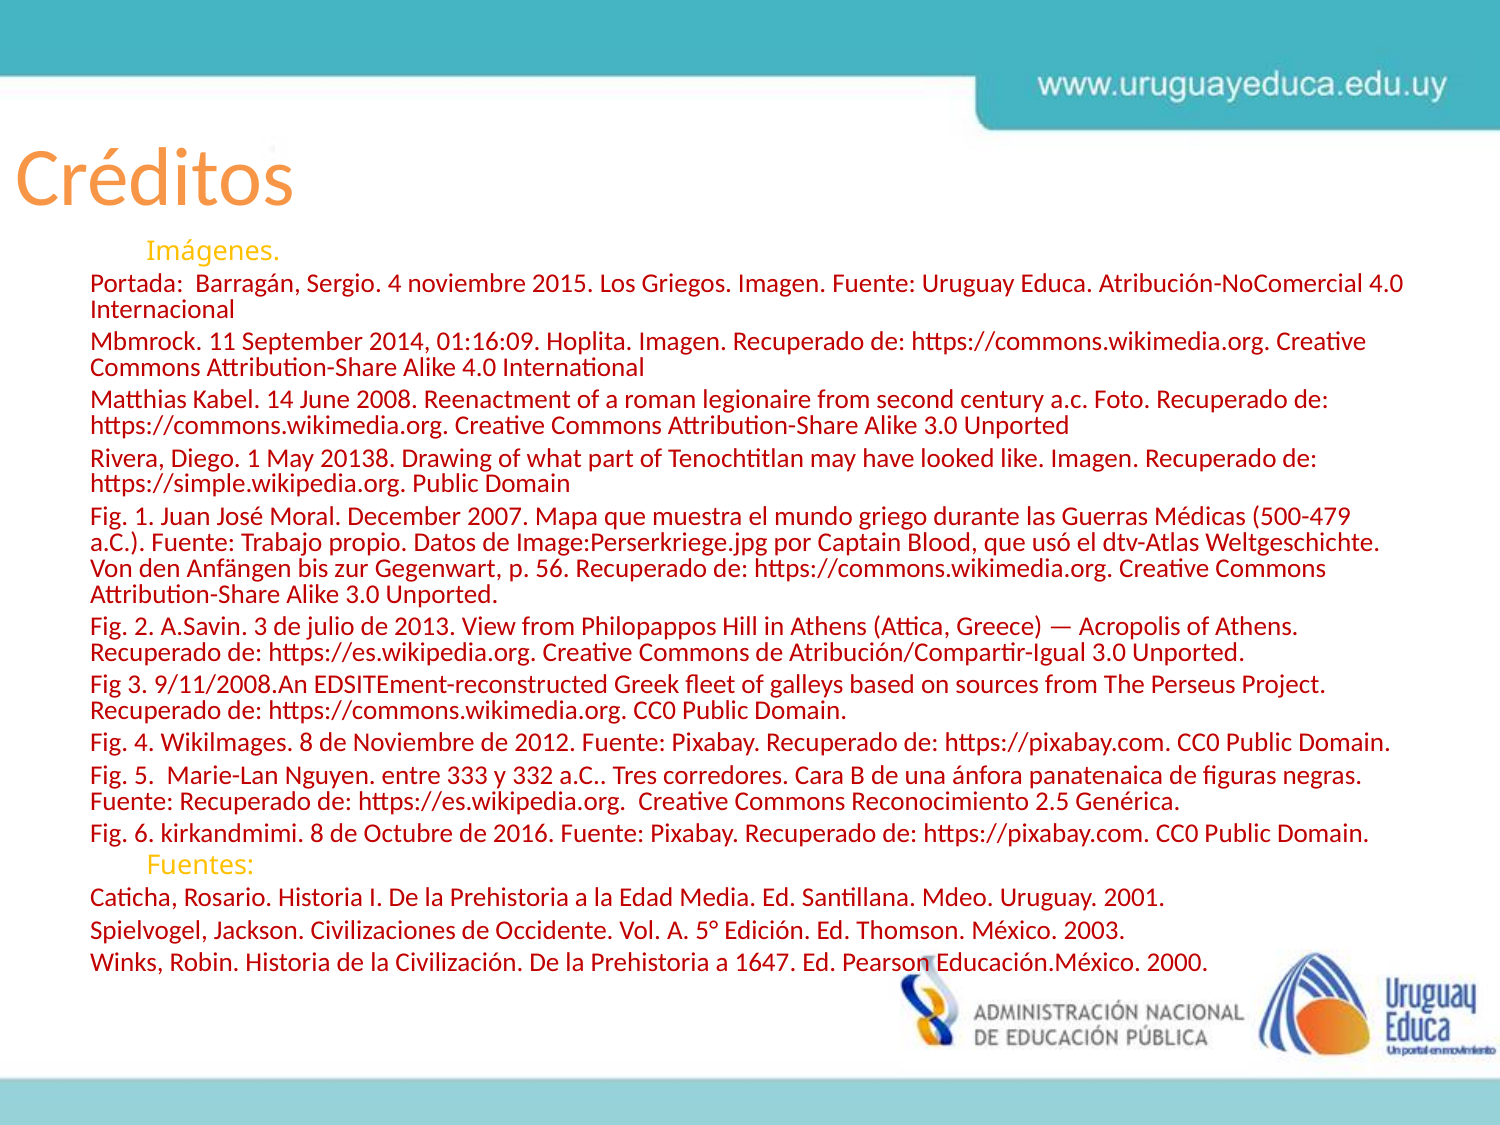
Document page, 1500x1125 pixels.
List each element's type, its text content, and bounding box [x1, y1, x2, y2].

title Créditos [0, 78, 975, 266]
list Imágenes. Portada: Barragán, Sergio. 4 noviembre 2015. Los Griegos. Imagen. Fuente: Uruguay Educa. Atribución-NoComercial 4.0 Internacional Mbmrock. 11 September 2014, 01:16:09. Hoplita. Imagen. Recuperado de: https://commons.wikimedia.org. Creative Commons Attribution-Share Alike 4.0 International Matthias Kabel. 14 June 2008. Reenactment of a roman legionaire from second century a.c. Foto. Recuperado de: https://commons.wikimedia.org. Creative Commons Attribution-Share Alike 3.0 Unported Rivera, Diego. 1 May 20138. Drawing of what part of Tenochtitlan may have looked like. Imagen. Recuperado de: https://simple.wikipedia.org. Public Domain Fig. 1. Juan José Moral. December 2007. Mapa que muestra el mundo griego durante las Guerras Médicas (500-479 a.C.). Fuente: Trabajo propio. Datos de Image:Perserkriege.jpg por Captain Blood, que usó el dtv-Atlas Weltgeschichte. Von den Anfängen bis zur Gegenwart, p. 56. Recuperado de: https://commons.wikimedia.org. Creative Commons Attribution-Share Alike 3.0 Unported. Fig. 2. A.Savin. 3 de julio de 2013. View from Philopappos Hill in Athens (Attica, Greece) — Acropolis of Athens. Recuperado de: https://es.wikipedia.org. Creative Commons de Atribución/Compartir-Igual 3.0 Unported. Fig 3. 9/11/2008.An EDSITEment-reconstructed Greek fleet of galleys based on sources from The Perseus Project. Recuperado de: https://commons.wikimedia.org. CC0 Public Domain. Fig. 4. Wikilmages. 8 de Noviembre de 2012. Fuente: Pixabay. Recuperado de: https://pixabay.com. CC0 Public Domain. Fig. 5. Marie-Lan Nguyen. entre 333 y 332 a.C.. Tres corredores. Cara B de una ánfora panatenaica de figuras negras. Fuente: Recuperado de: https://es.wikipedia.org. Creative Commons Reconocimiento 2.5 Genérica. Fig. 6. kirkandmimi. 8 de Octubre de 2016. Fuente: Pixabay. Recuperado de: https://pixabay.com. CC0 Public Domain. Fuentes: Caticha, Rosario. Historia I. De la Prehistoria a la Edad Media. Ed. Santillana. Mdeo. Uruguay. 2001. Spielvogel, Jackson. Civilizaciones de Occidente. Vol. A. 5° Edición. Ed. Thomson. México. 2003. Winks, Robin. Historia de la Civilización. De la Prehistoria a 1647. Ed. Pearson Educación.México. 2000. [75, 231, 1426, 1032]
picture [0, 0, 1500, 1125]
